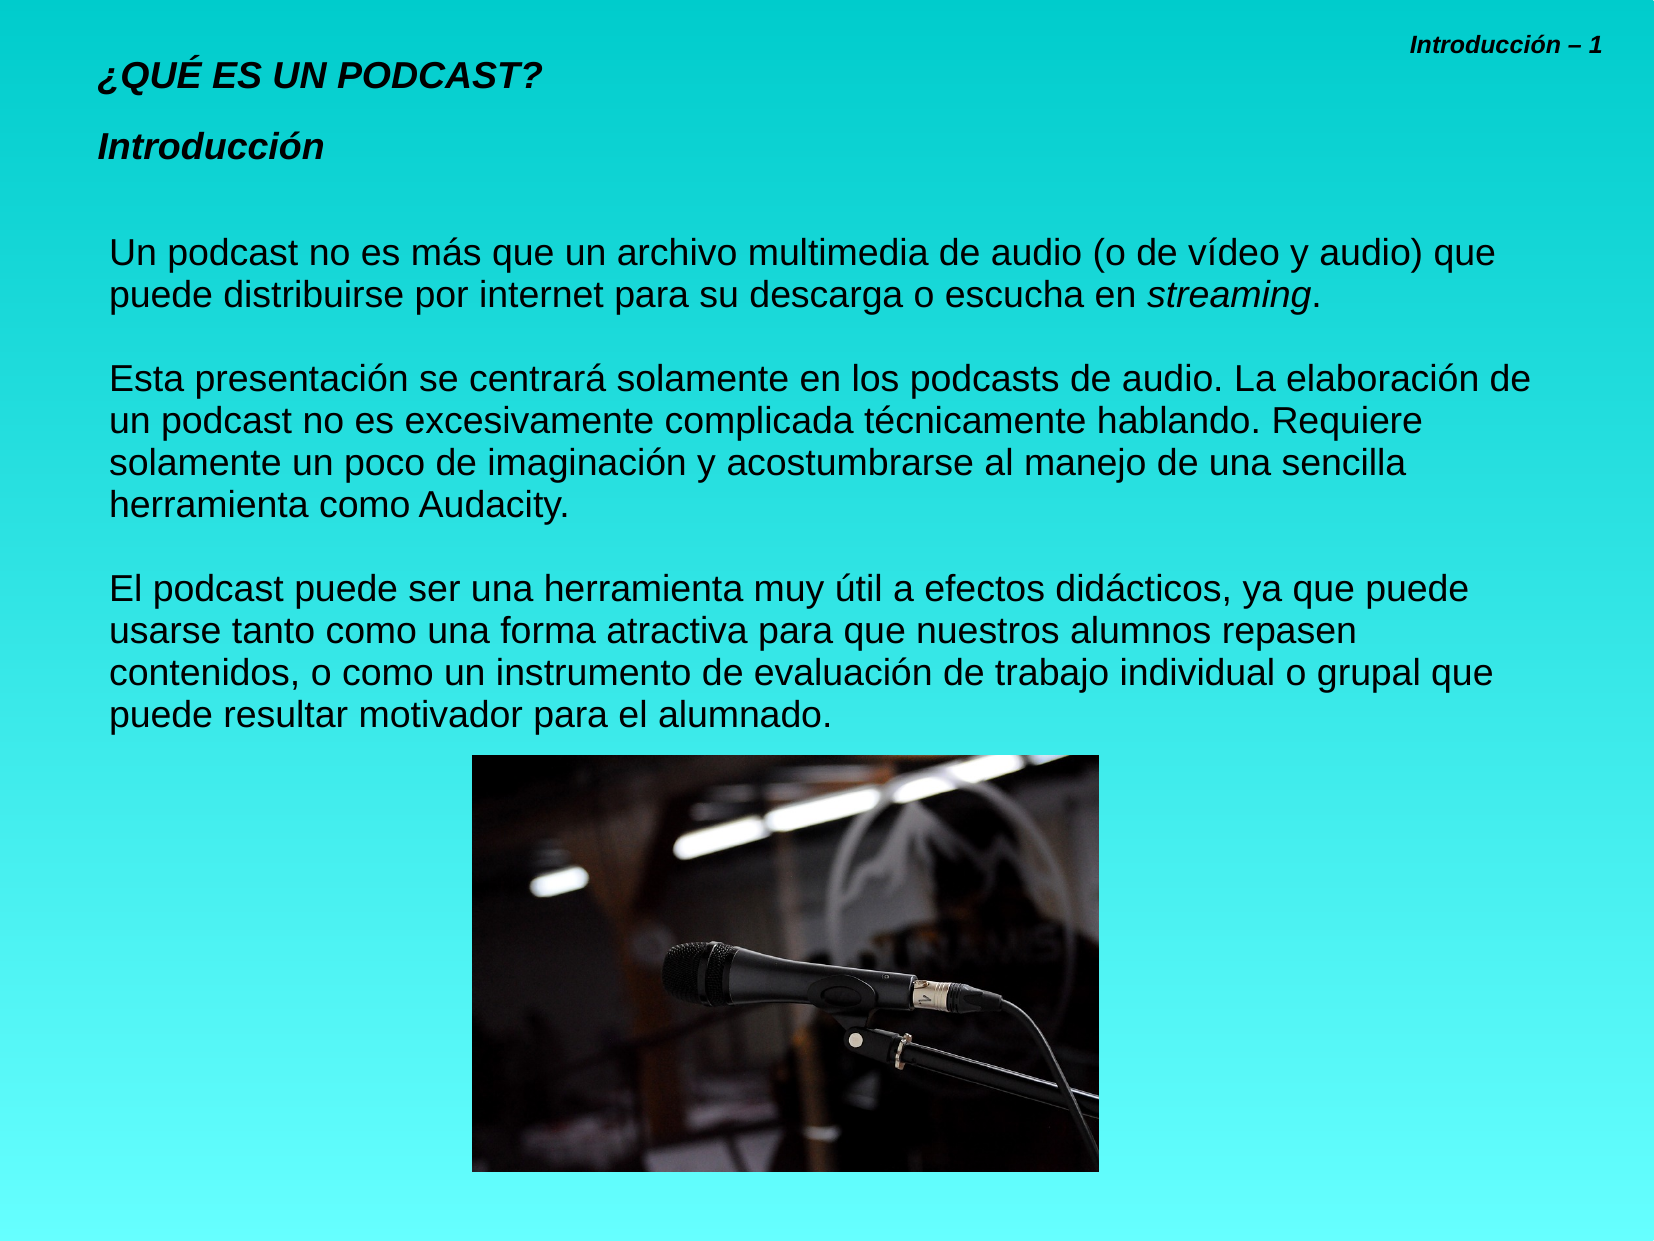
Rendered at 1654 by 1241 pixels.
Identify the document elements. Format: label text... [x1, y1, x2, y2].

text_box Introducción – 1 [992, 23, 1619, 67]
text_box Introducción [82, 118, 626, 175]
picture [472, 755, 1099, 1172]
text_box ¿QUÉ ES UN PODCAST? [82, 47, 674, 104]
text_box Un podcast no es más que un archivo multimedia de audio (o de vídeo y audio) que puede distribuirse por internet para su descarga o escucha en streaming. Esta presentación se centrará solamente en los podcasts de audio. La elaboración de un podcast no es excesivamente complicada técnicamente hablando. Requiere solamente un poco de imaginación y acostumbrarse al manejo de una sencilla herramienta como Audacity. El podcast puede ser una herramienta muy útil a efectos didácticos, ya que puede usarse tanto como una forma atractiva para que nuestros alumnos repasen contenidos, o como un instrumento de evaluación de trabajo individual o grupal que puede resultar motivador para el alumnado. [94, 224, 1571, 738]
